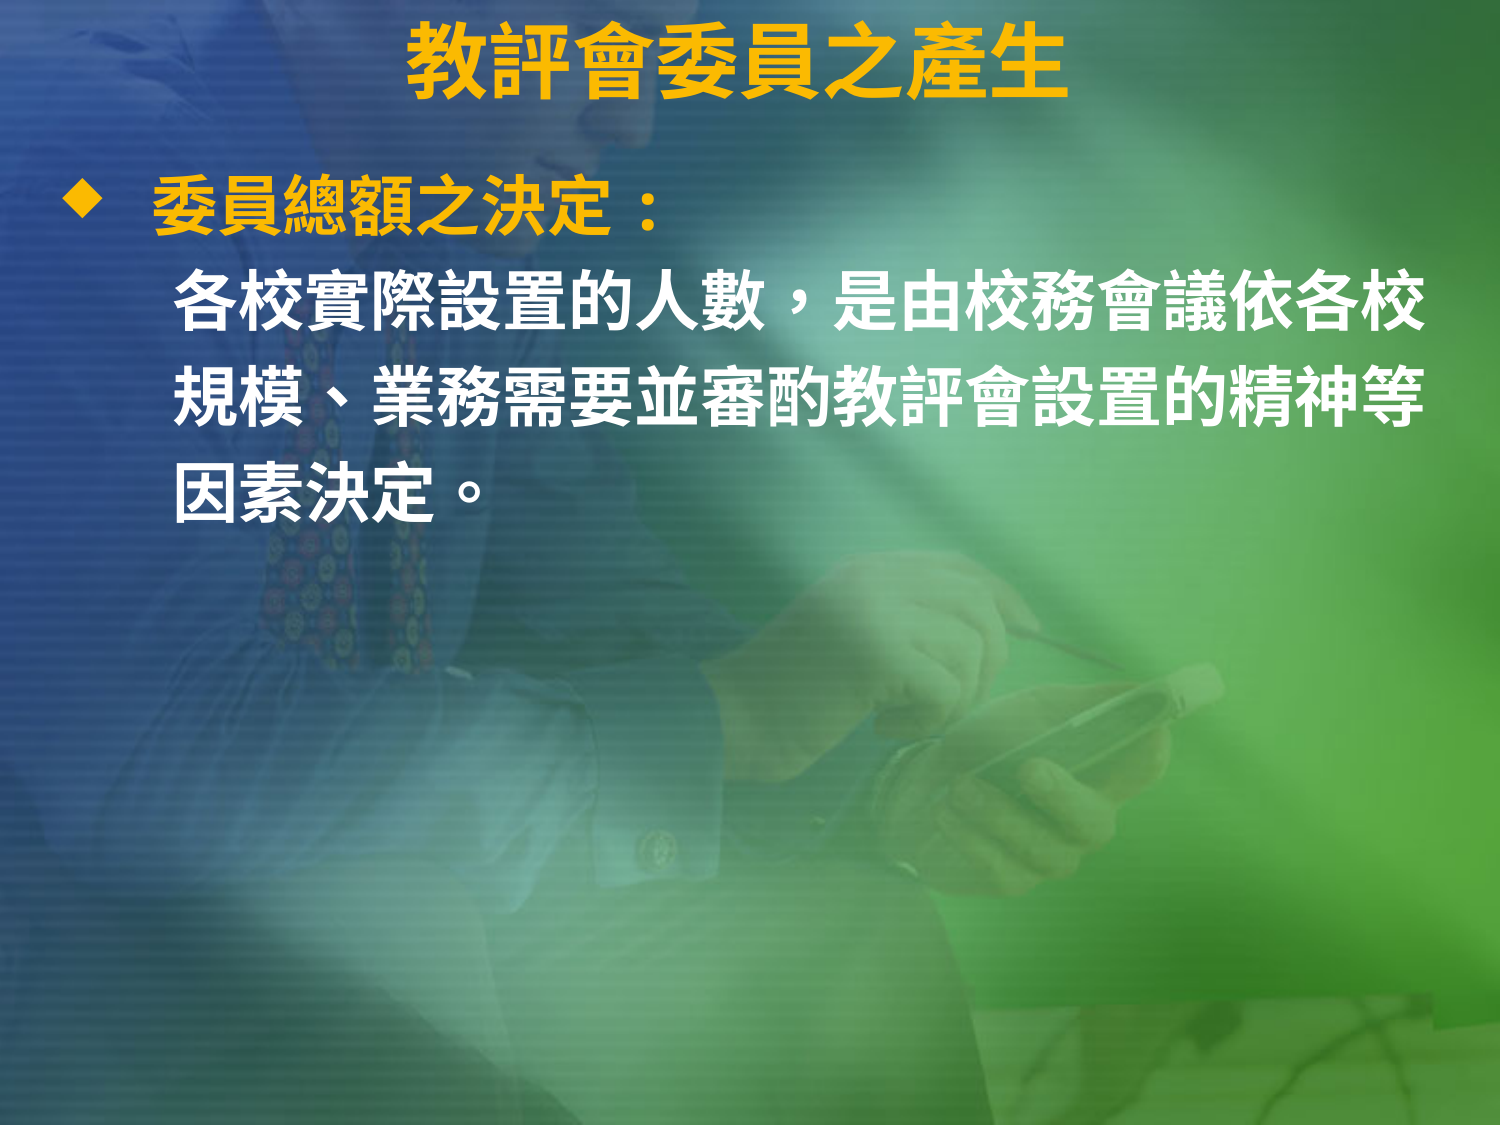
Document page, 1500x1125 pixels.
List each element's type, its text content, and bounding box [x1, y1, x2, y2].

list 委員總額之決定: 各校實際設置的人數，是由校務會議依各校 規模、業務需要並審酌教評會設置的精神等 因素決定。 [43, 165, 1464, 701]
picture [0, 0, 1500, 1125]
title 教評會委員之產生 [257, 12, 1240, 118]
